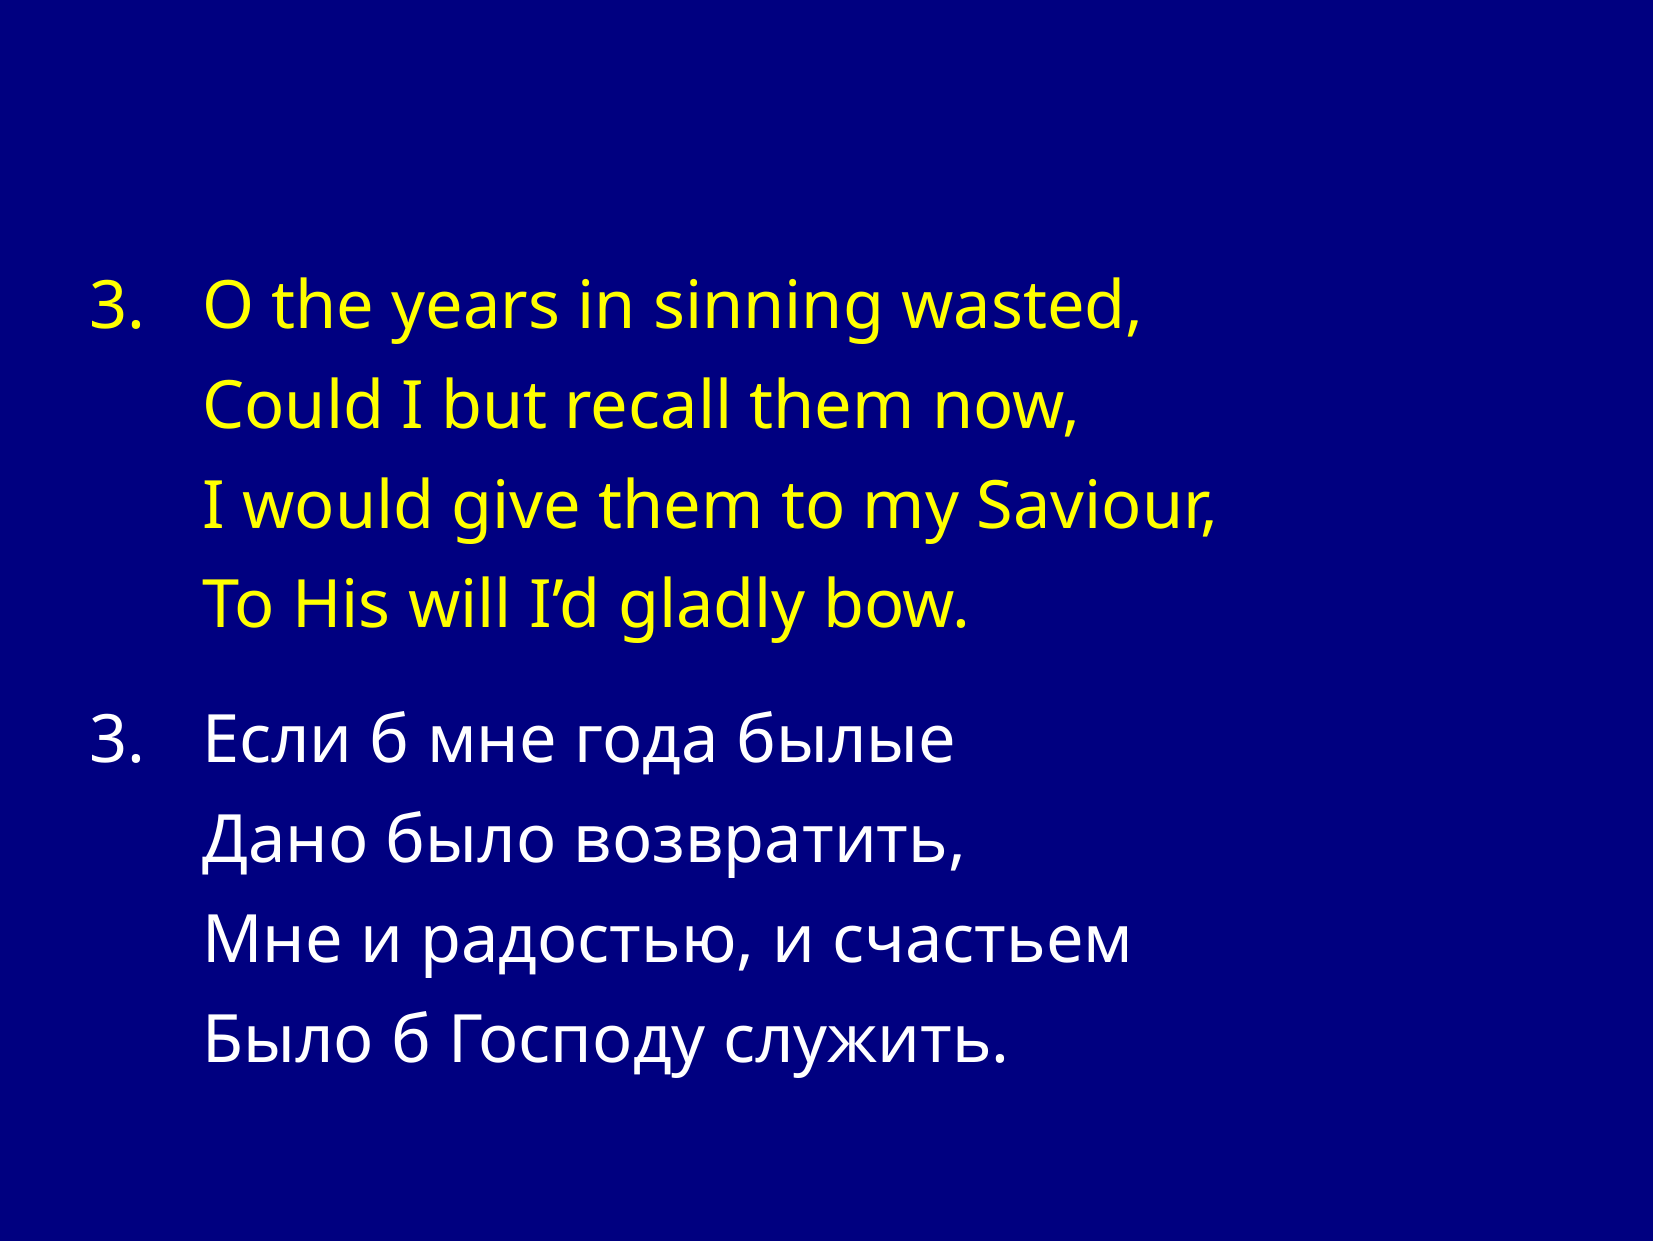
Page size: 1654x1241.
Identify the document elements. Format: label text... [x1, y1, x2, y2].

text_box 3. Если б мне года былые Дано было возвратить, Мне и радостью, и счастьем Было б Господу служить. [75, 675, 1576, 1163]
text_box 3. O the years in sinning wasted, Could I but recall them now, I would give them to my Saviour, To His will I’d gladly bow. [75, 150, 1576, 638]
